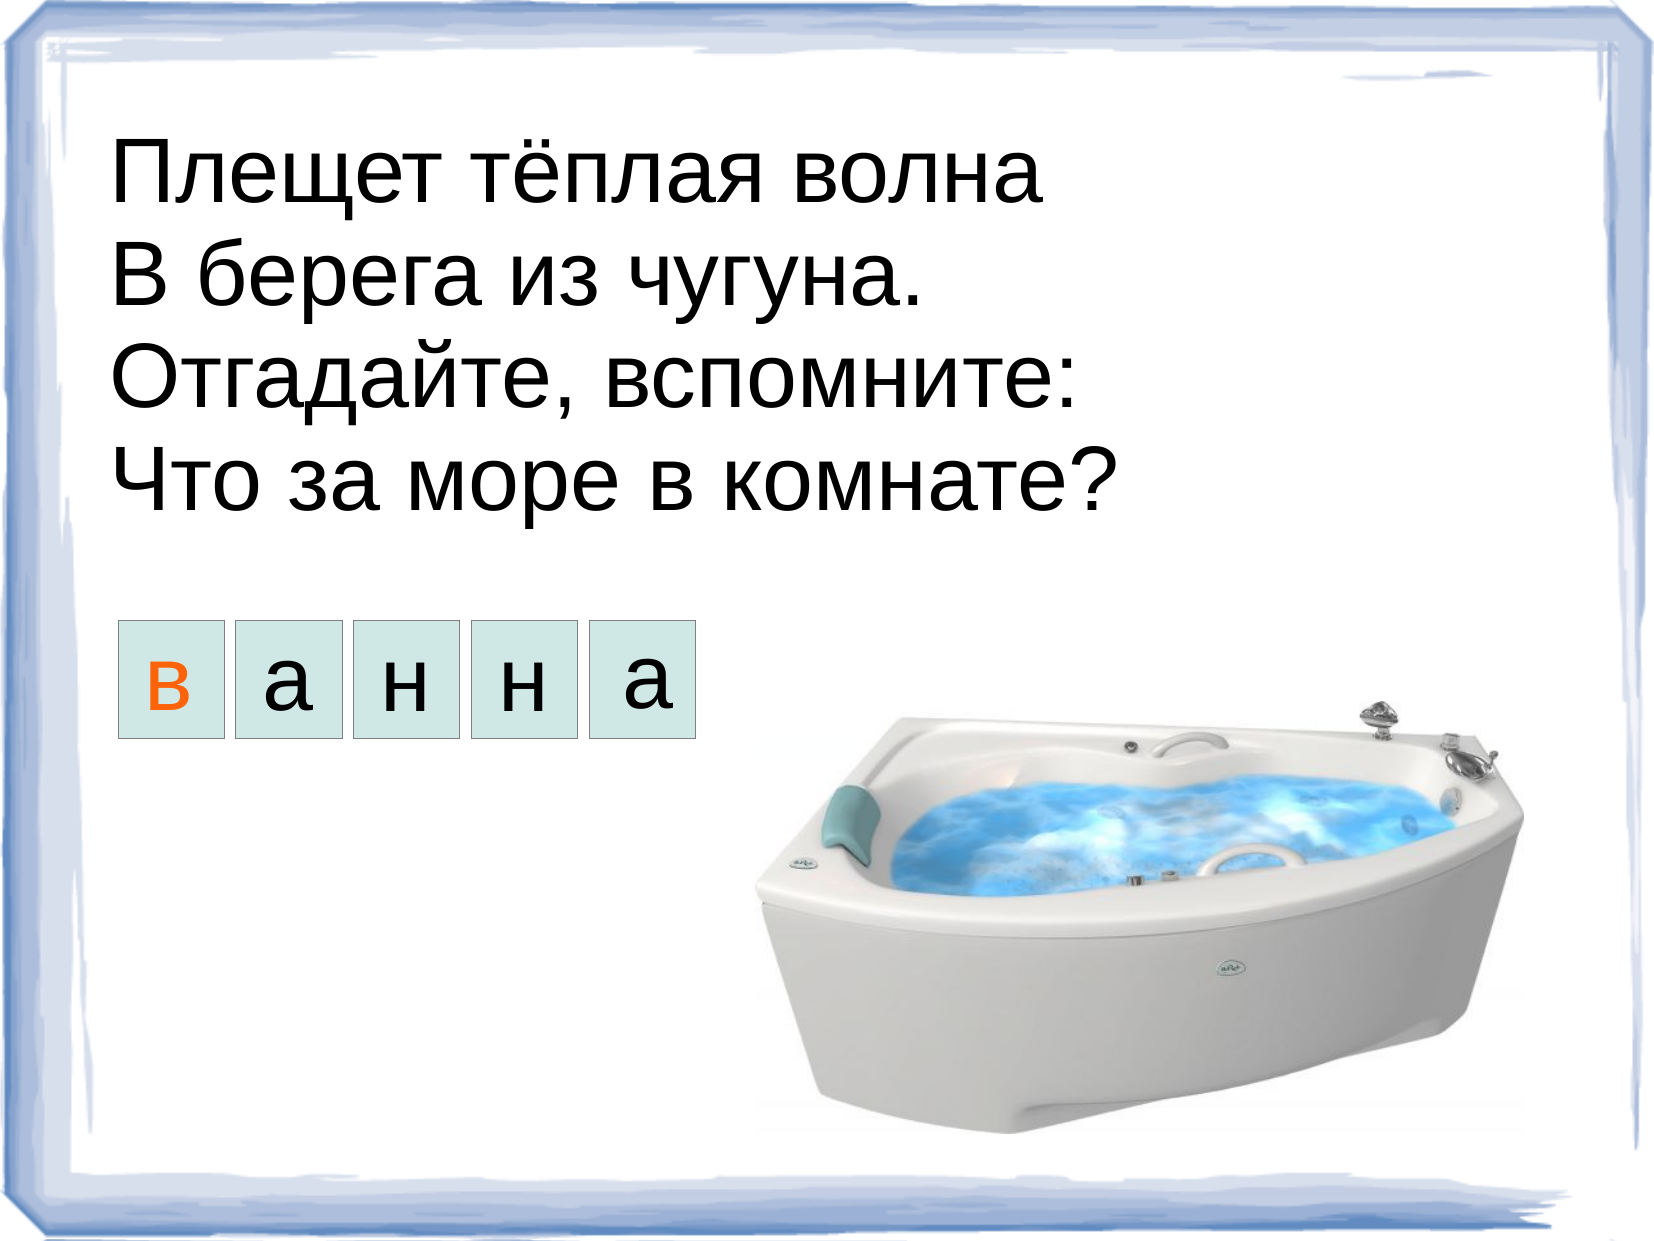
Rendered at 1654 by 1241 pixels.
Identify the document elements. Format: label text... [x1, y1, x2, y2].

text_box н [366, 620, 447, 739]
text_box [118, 620, 129, 739]
text_box Плещет тёплая волна В берега из чугуна. Отгадайте, вспомните: Что за море в комнате? [94, 112, 1371, 538]
text_box [447, 620, 460, 739]
text_box [589, 620, 696, 739]
text_box а [607, 618, 689, 736]
text_box [471, 620, 484, 739]
text_box [235, 620, 343, 739]
text_box а [248, 620, 329, 738]
picture [0, 0, 1654, 1241]
text_box [213, 620, 225, 739]
text_box [565, 620, 578, 739]
text_box в [129, 620, 213, 739]
text_box [353, 620, 366, 739]
text_box н [484, 620, 565, 739]
